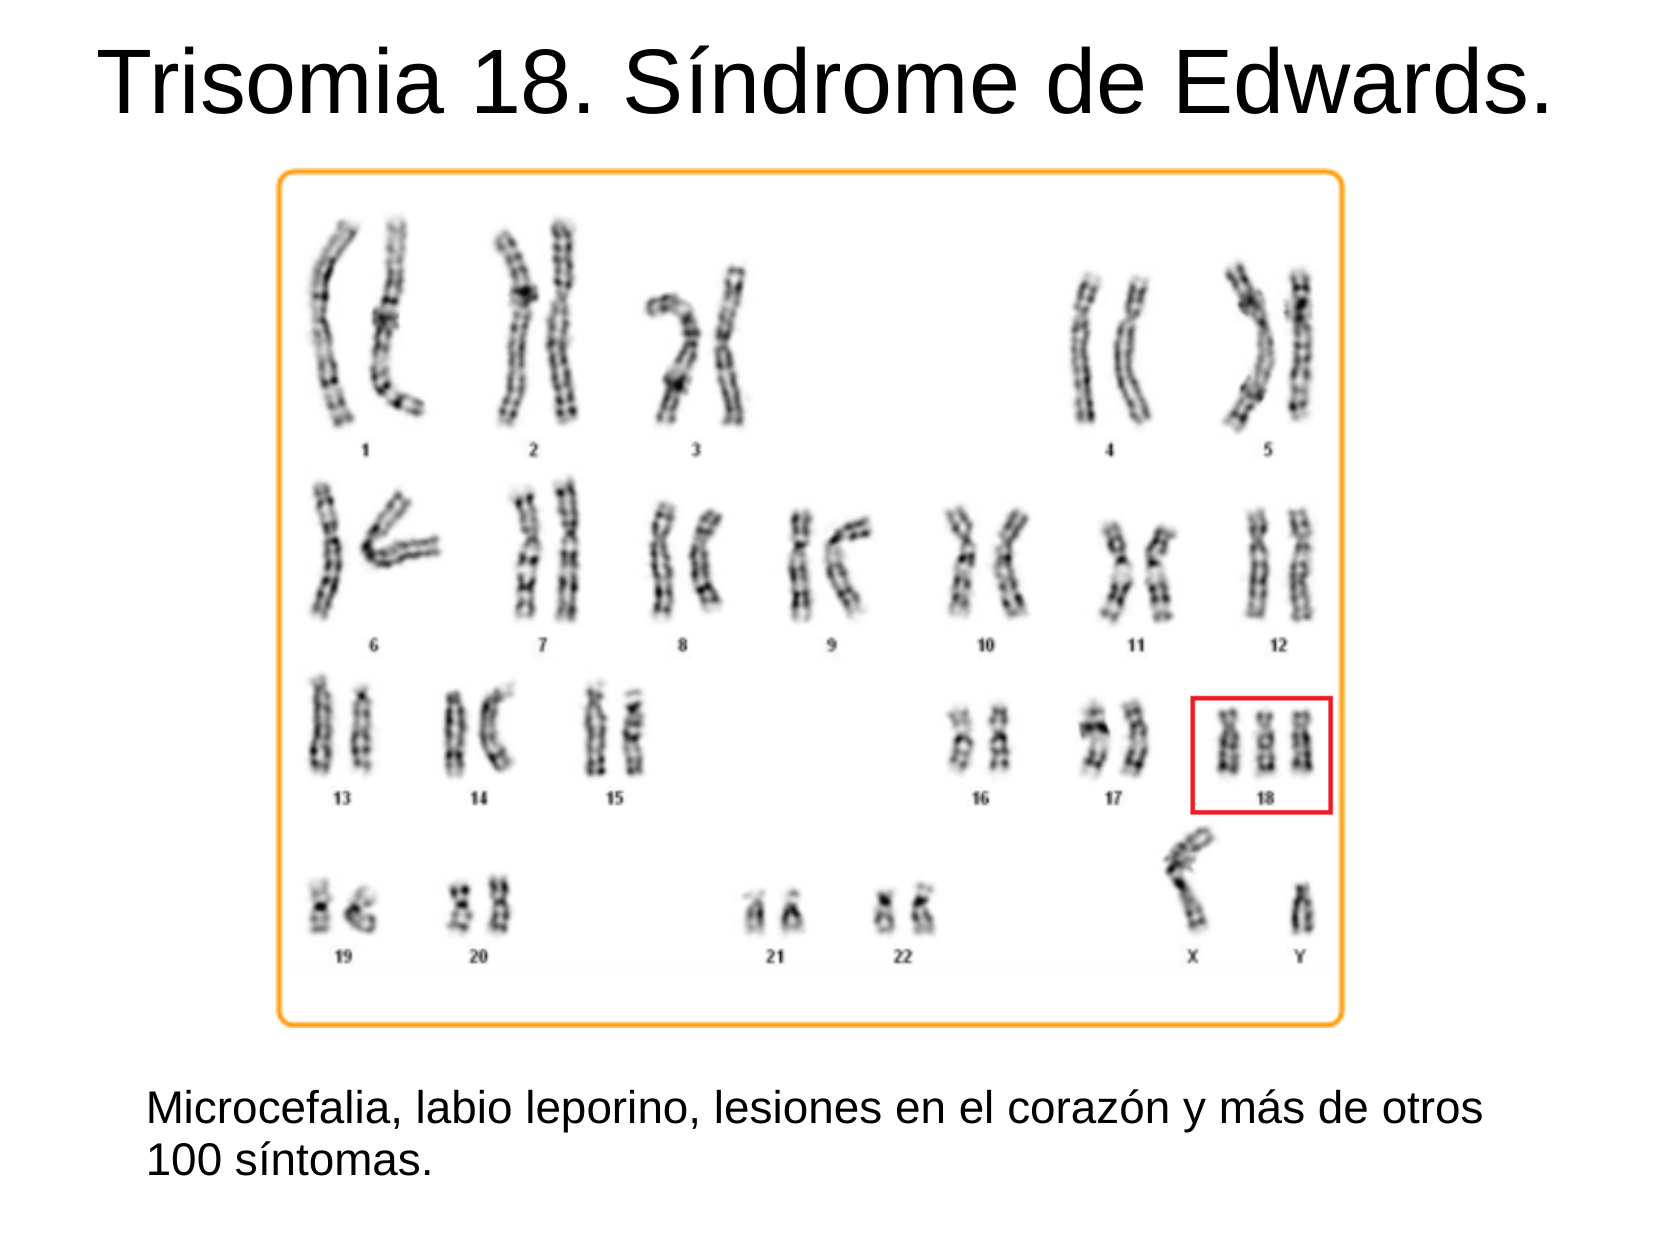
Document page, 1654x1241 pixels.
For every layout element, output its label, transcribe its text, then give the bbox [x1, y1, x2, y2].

text_box Microcefalia, labio leporino, lesiones en el corazón y más de otros 100 síntomas. [130, 1074, 1577, 1205]
picture [259, 165, 1347, 1028]
title Trisomia 18. Síndrome de Edwards. [82, 0, 1571, 186]
